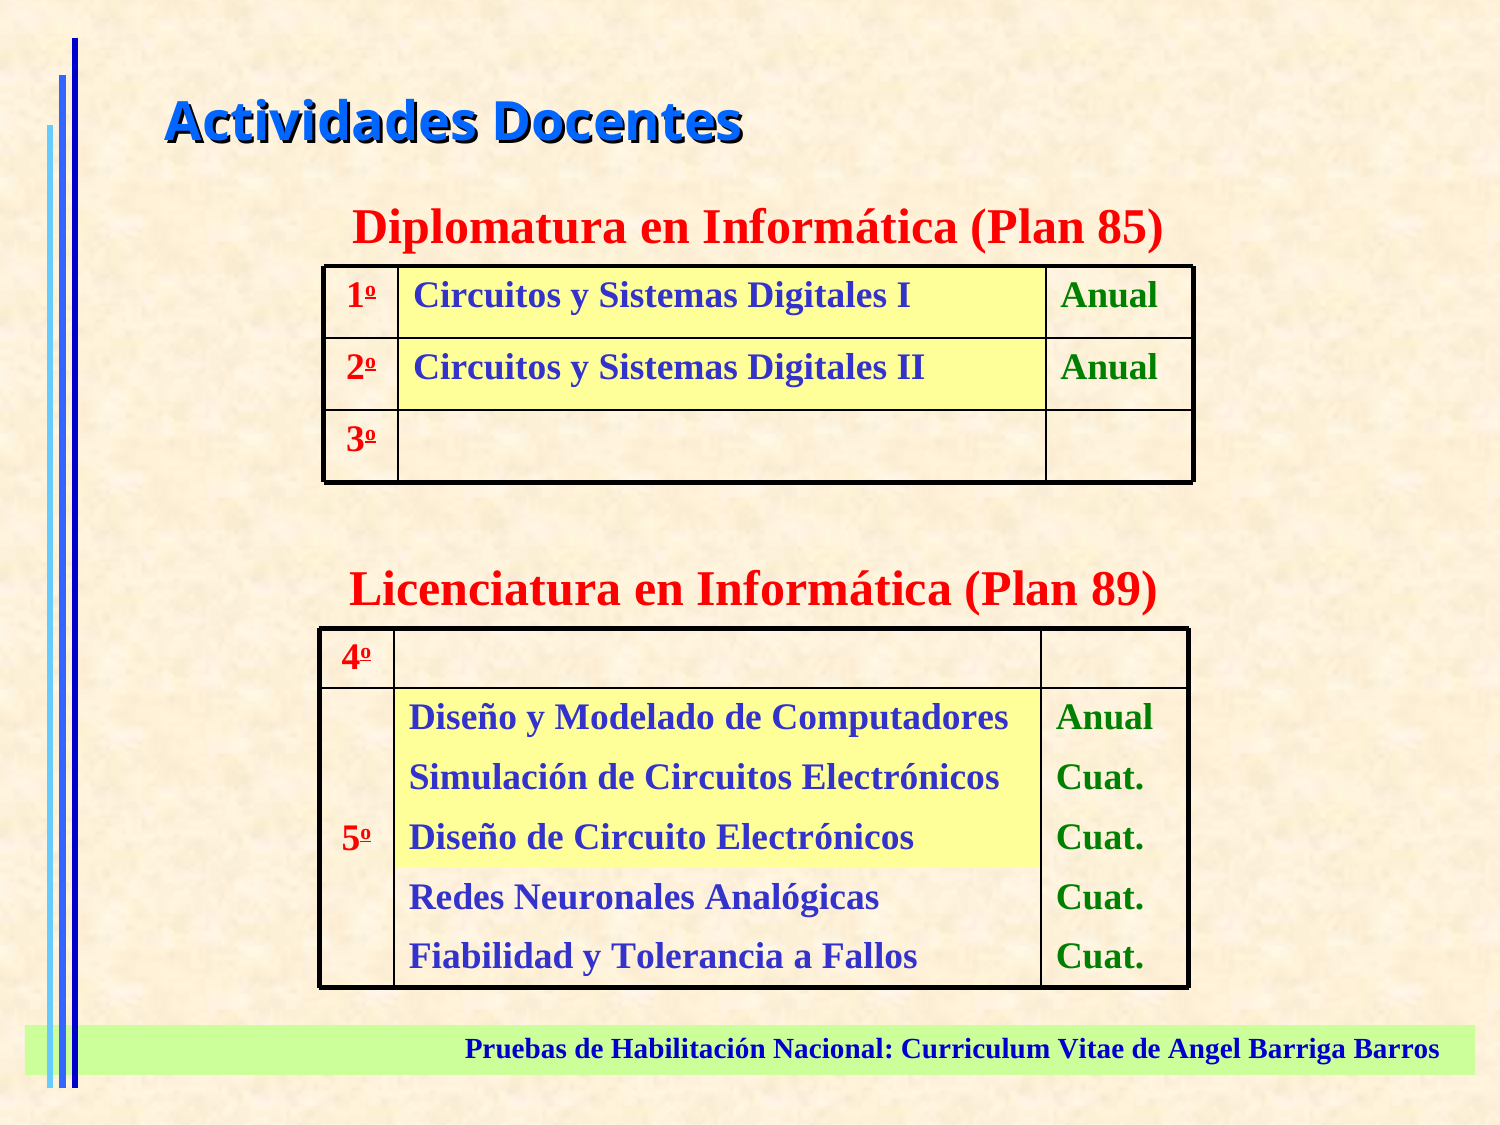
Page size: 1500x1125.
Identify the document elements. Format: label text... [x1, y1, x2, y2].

picture [0, 0, 1500, 1125]
text_box 3o [326, 411, 397, 480]
text_box Circuitos y Sistemas Digitales I [399, 268, 1045, 337]
text_box 4o [322, 631, 393, 687]
text_box Simulación de Circuitos Electrónicos [395, 749, 1040, 809]
text_box Circuitos y Sistemas Digitales II [399, 339, 1045, 409]
text_box Fiabilidad y Tolerancia a Fallos [395, 928, 1040, 985]
text_box Redes Neuronales Analógicas [395, 868, 1040, 928]
text_box Diplomatura en Informática (Plan 85) [323, 191, 1194, 266]
text_box Anual [1042, 689, 1186, 749]
text_box Cuat. [1042, 749, 1186, 809]
text_box 2o [326, 339, 397, 409]
text_box Anual [1047, 339, 1191, 409]
text_box Cuat. [1042, 809, 1186, 868]
text_box Actividades Docentes [150, 75, 759, 165]
text_box Diseño y Modelado de Computadores [395, 689, 1040, 749]
text_box 5o [322, 689, 393, 985]
text_box Cuat. [1042, 868, 1186, 928]
text_box 1o [326, 268, 397, 337]
text_box Anual [1047, 268, 1191, 337]
text_box Diseño de Circuito Electrónicos [395, 809, 1040, 868]
text_box Cuat. [1042, 928, 1186, 985]
text_box Licenciatura en Informática (Plan 89) [319, 553, 1189, 626]
